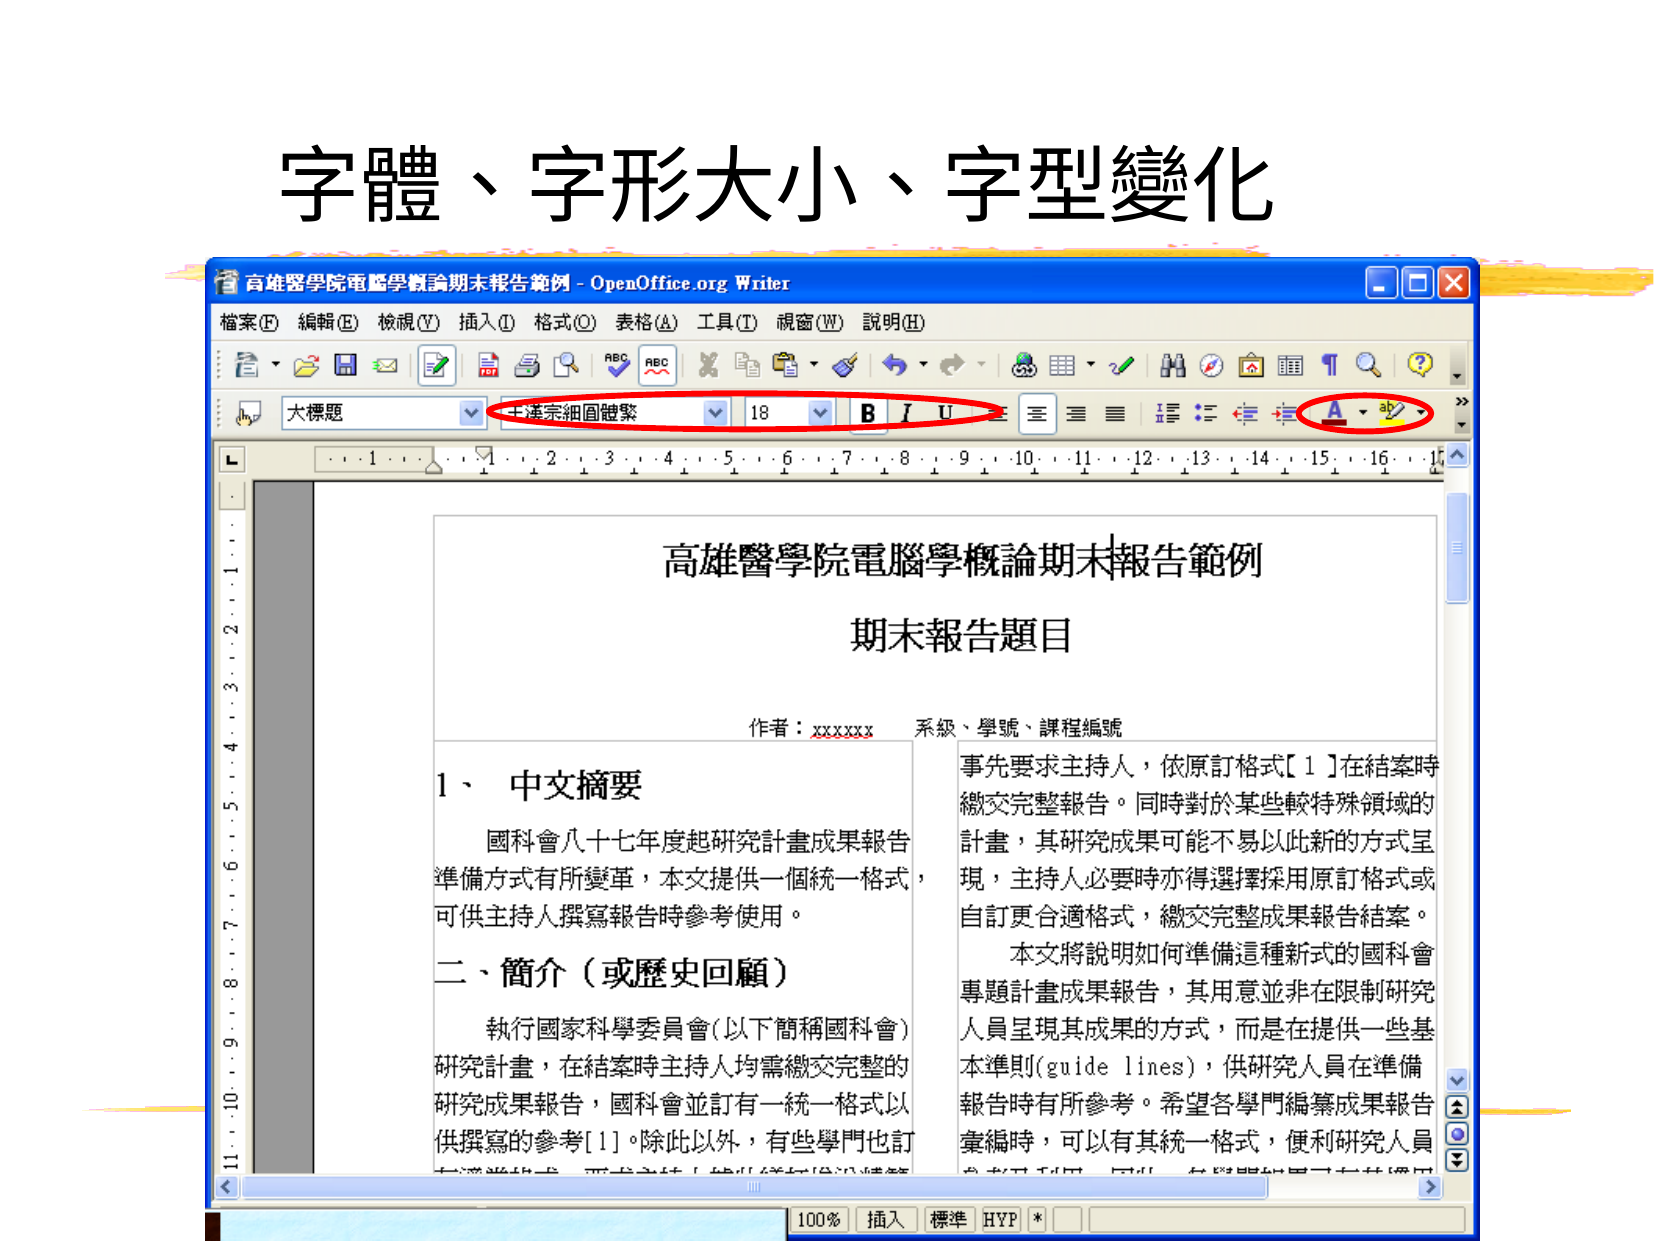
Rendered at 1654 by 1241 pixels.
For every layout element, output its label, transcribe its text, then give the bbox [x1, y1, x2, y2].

title 字體、字形大小、字型變化 [73, 41, 1479, 249]
picture [82, 237, 1654, 1241]
